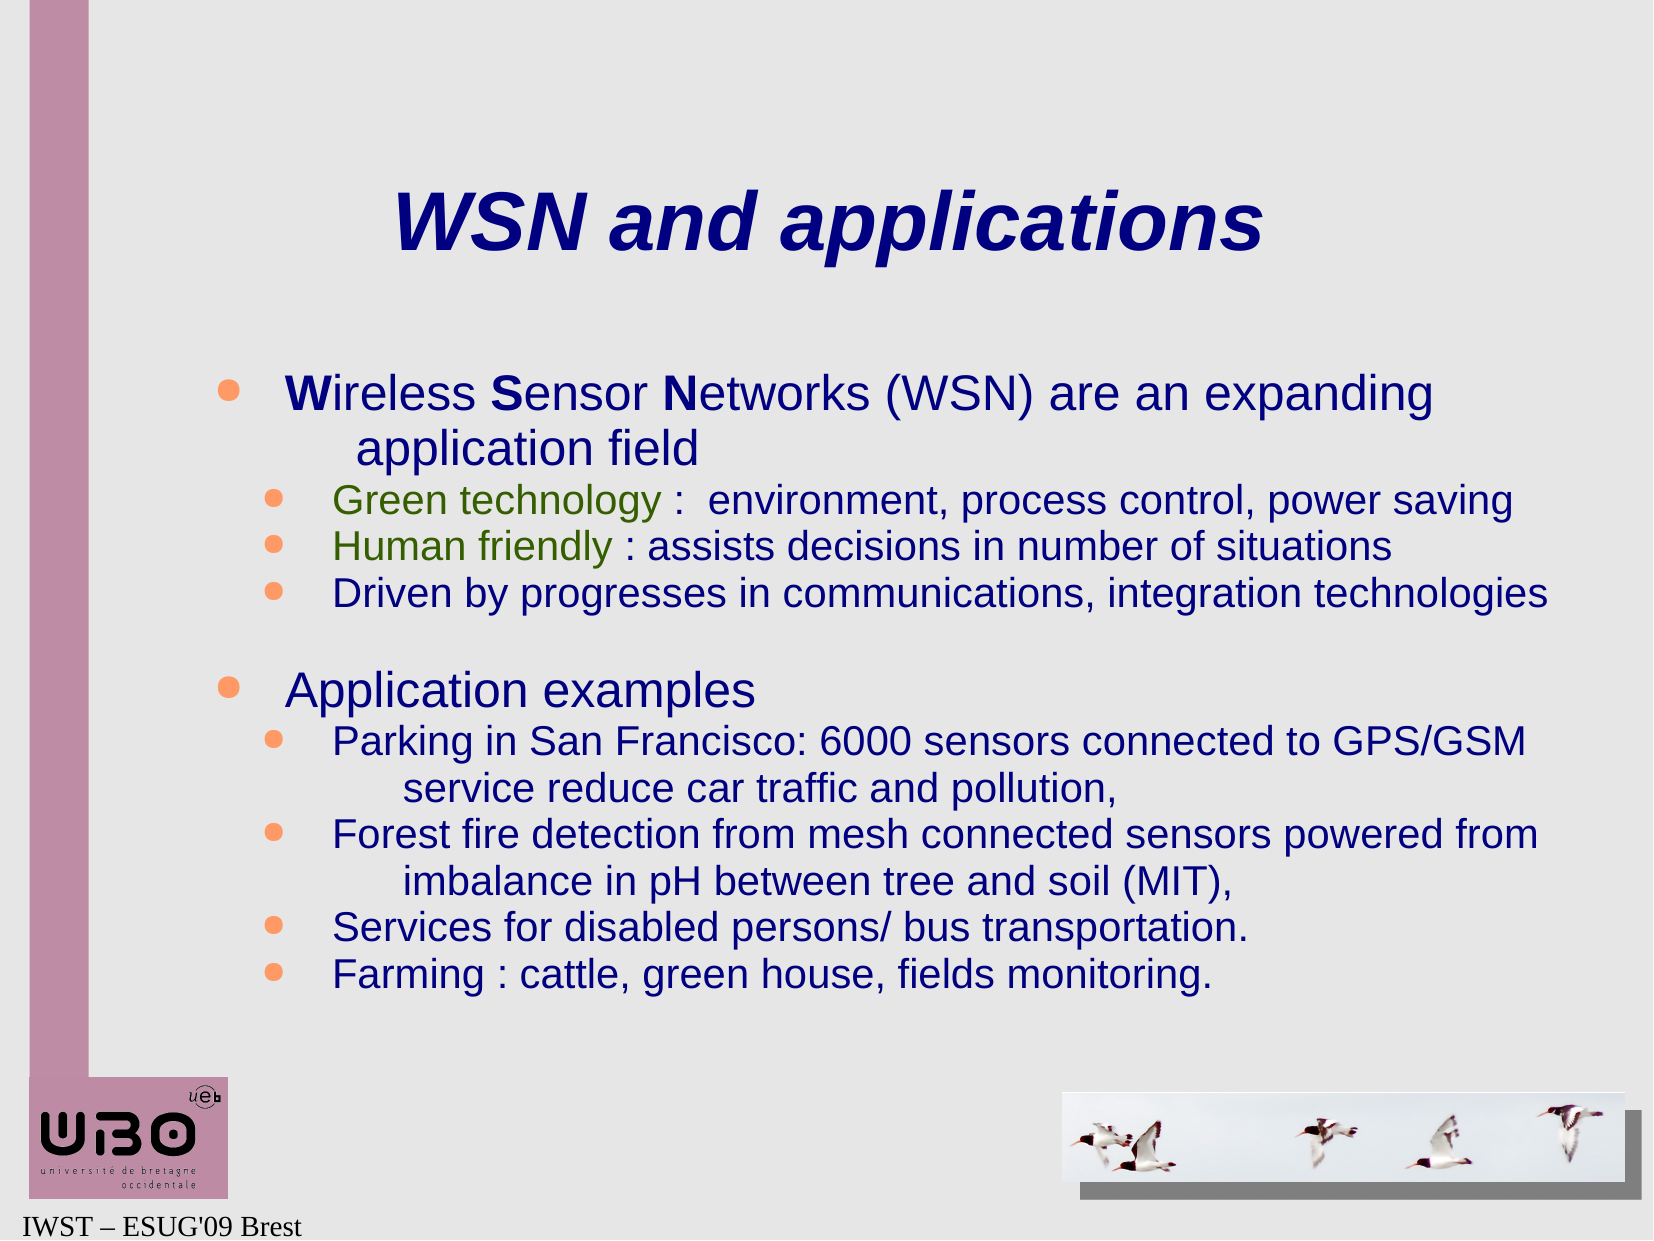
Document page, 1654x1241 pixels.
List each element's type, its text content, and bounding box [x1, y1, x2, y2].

picture [29, 1077, 228, 1199]
list Wireless Sensor Networks (WSN) are an expanding application field Green technology : environment, process control, power saving Human friendly : assists decisions in number of situations Driven by progresses in communications, integration technologies Application examples Parking in San Francisco: 6000 sensors connected to GPS/GSM service reduce car traffic and pollution, Forest fire detection from mesh connected sensors powered from imbalance in pH between tree and soil (MIT), Services for disabled persons/ bus transportation. Farming : cattle, green house, fields monitoring. [178, 364, 1570, 1132]
title WSN and applications [123, 118, 1536, 326]
picture [1062, 1092, 1625, 1182]
